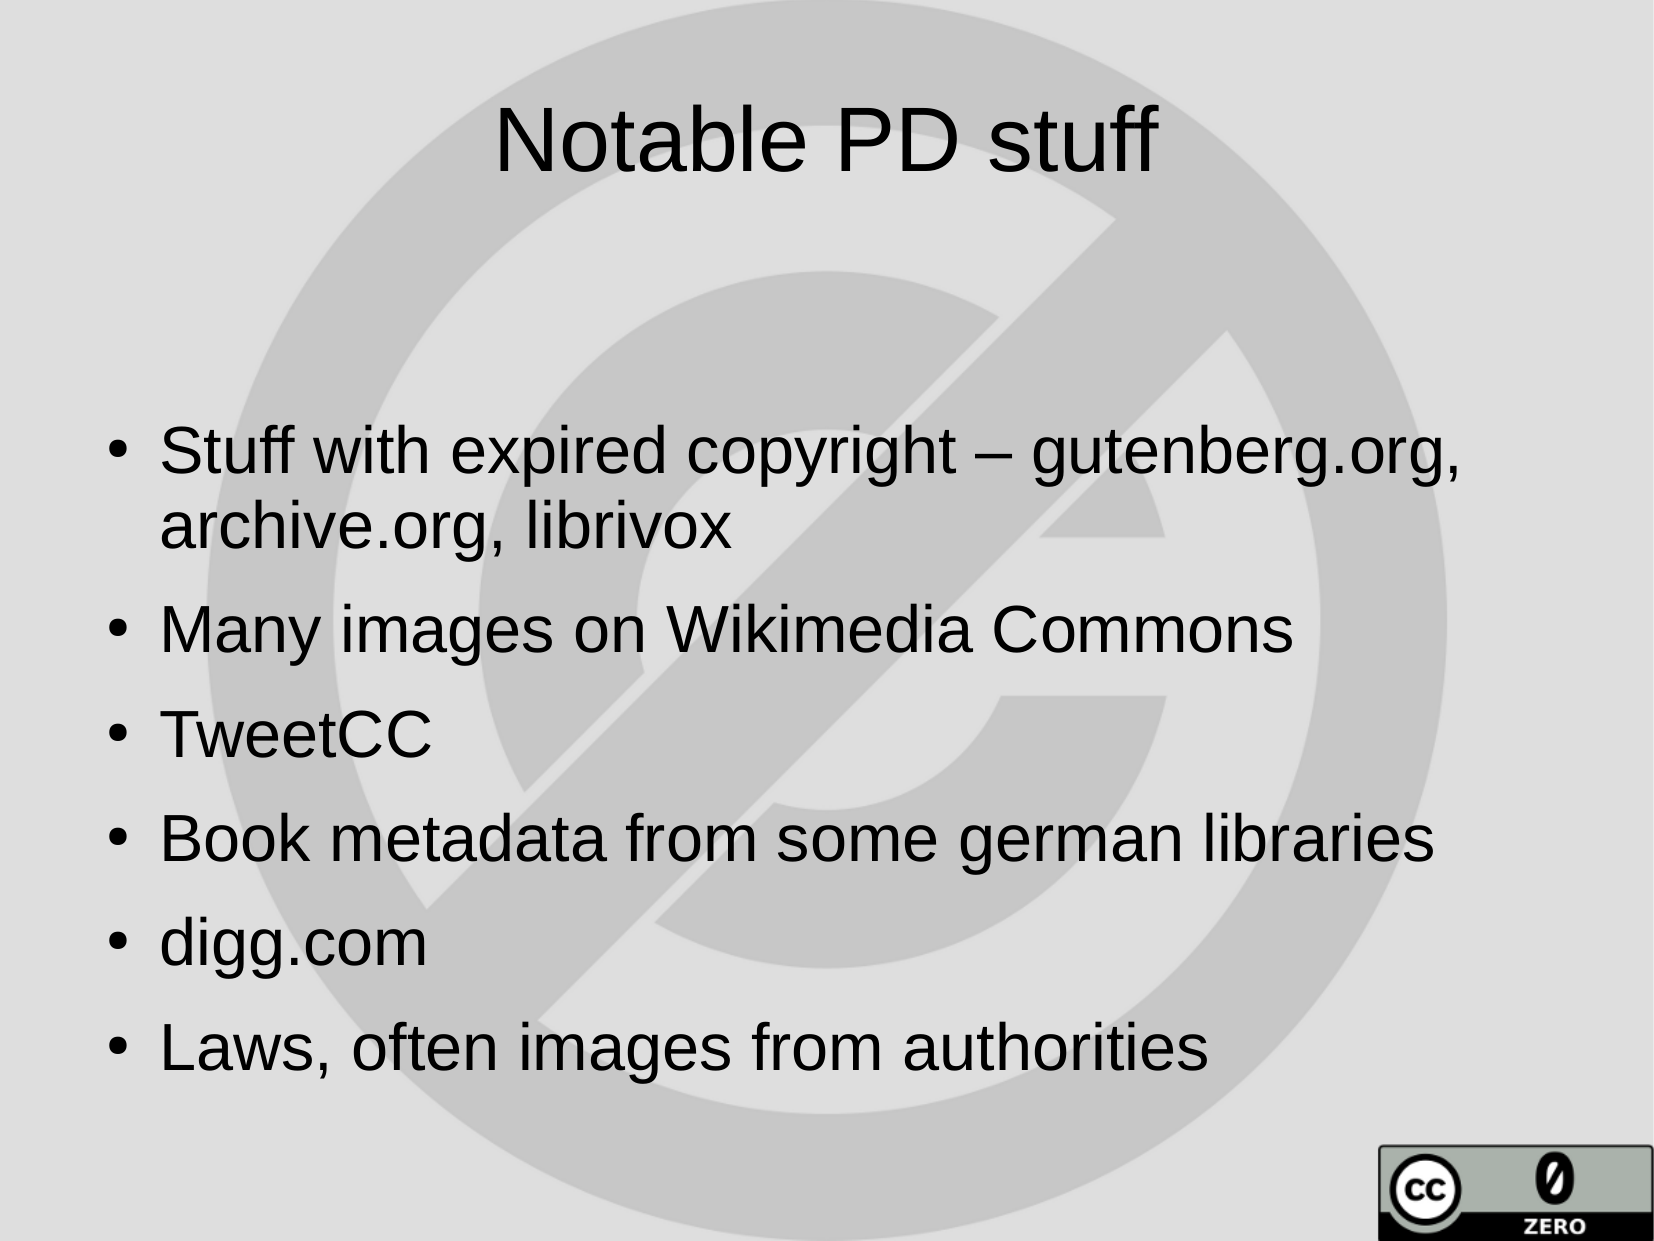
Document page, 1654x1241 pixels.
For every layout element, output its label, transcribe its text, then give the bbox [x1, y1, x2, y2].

picture [0, 0, 1654, 1241]
list Stuff with expired copyright – gutenberg.org, archive.org, librivox Many images on Wikimedia Commons TweetCC Book metadata from some german libraries digg.com Laws, often images from authorities [88, 413, 1571, 1094]
title Notable PD stuff [59, 68, 1595, 212]
